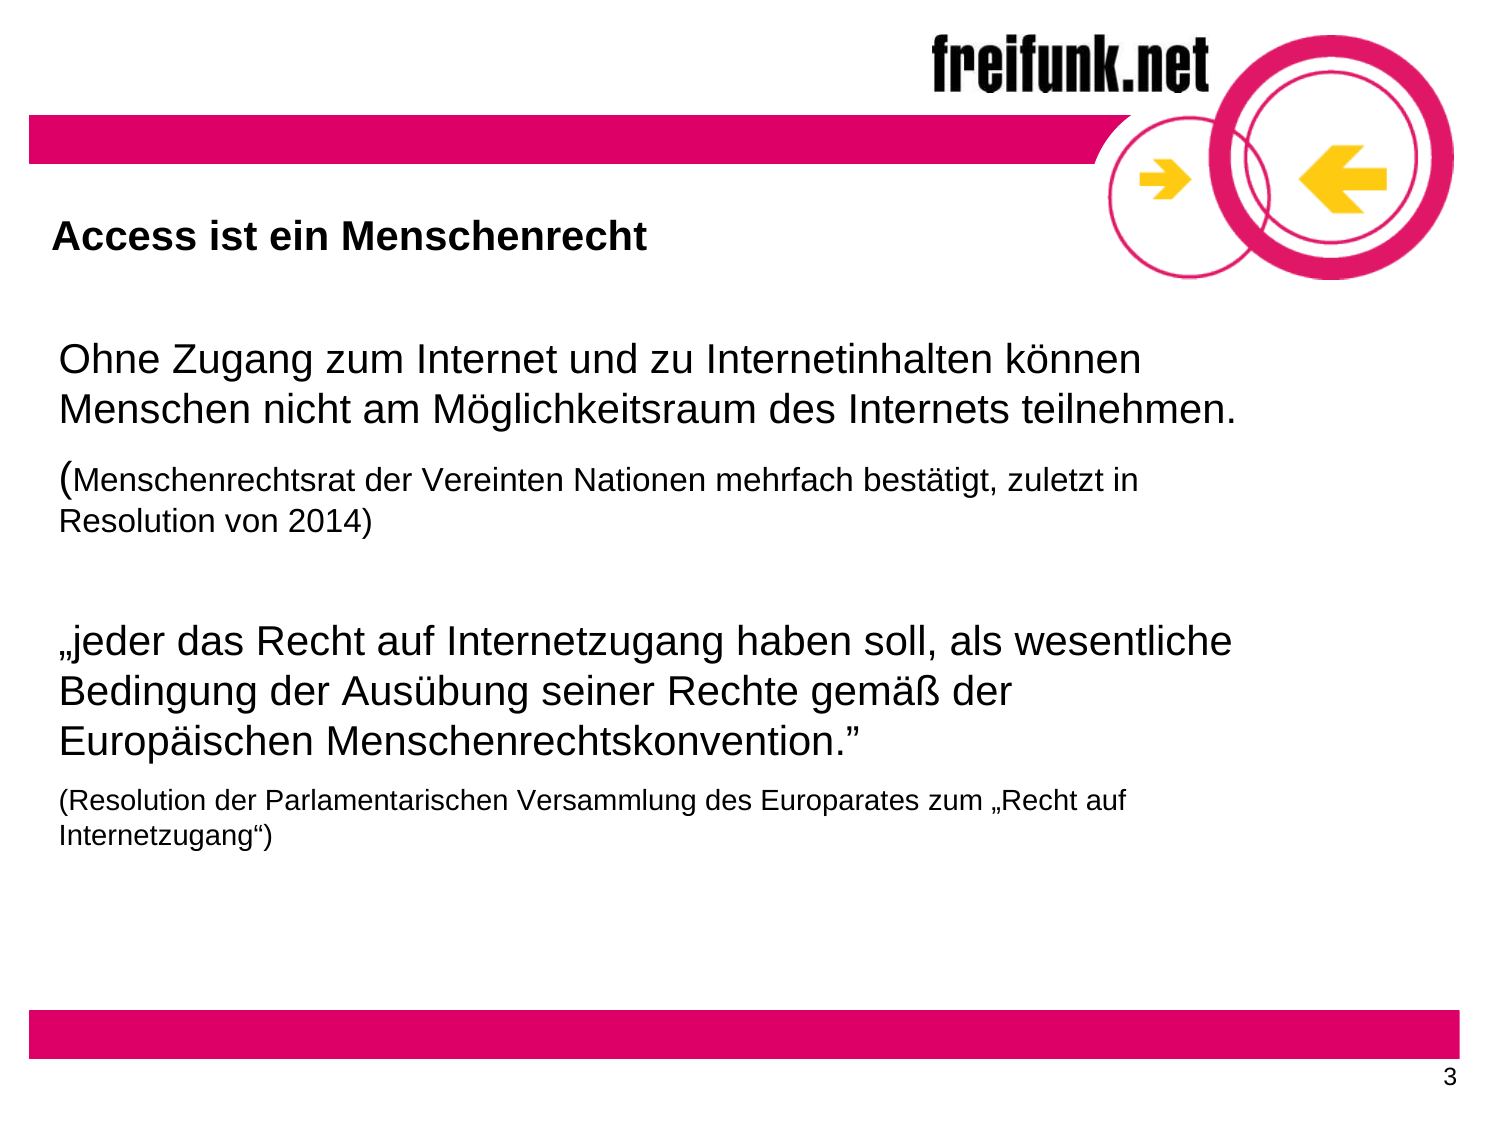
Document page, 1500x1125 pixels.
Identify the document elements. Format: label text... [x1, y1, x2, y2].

text_box Ohne Zugang zum Internet und zu Internetinhalten können Menschen nicht am Möglichkeitsraum des Internets teilnehmen. (Menschenrechtsrat der Vereinten Nationen mehrfach bestätigt, zuletzt in Resolution von 2014) „jeder das Recht auf Internetzugang haben soll, als wesentliche Bedingung der Ausübung seiner Rechte gemäß der Europäischen Menschenrechtskonvention.” (Resolution der Parlamentarischen Versammlung des Europarates zum „Recht auf Internetzugang“) [58, 333, 1287, 1125]
text_box Access ist ein Menschenrecht [51, 209, 1044, 289]
picture [932, 34, 1454, 280]
